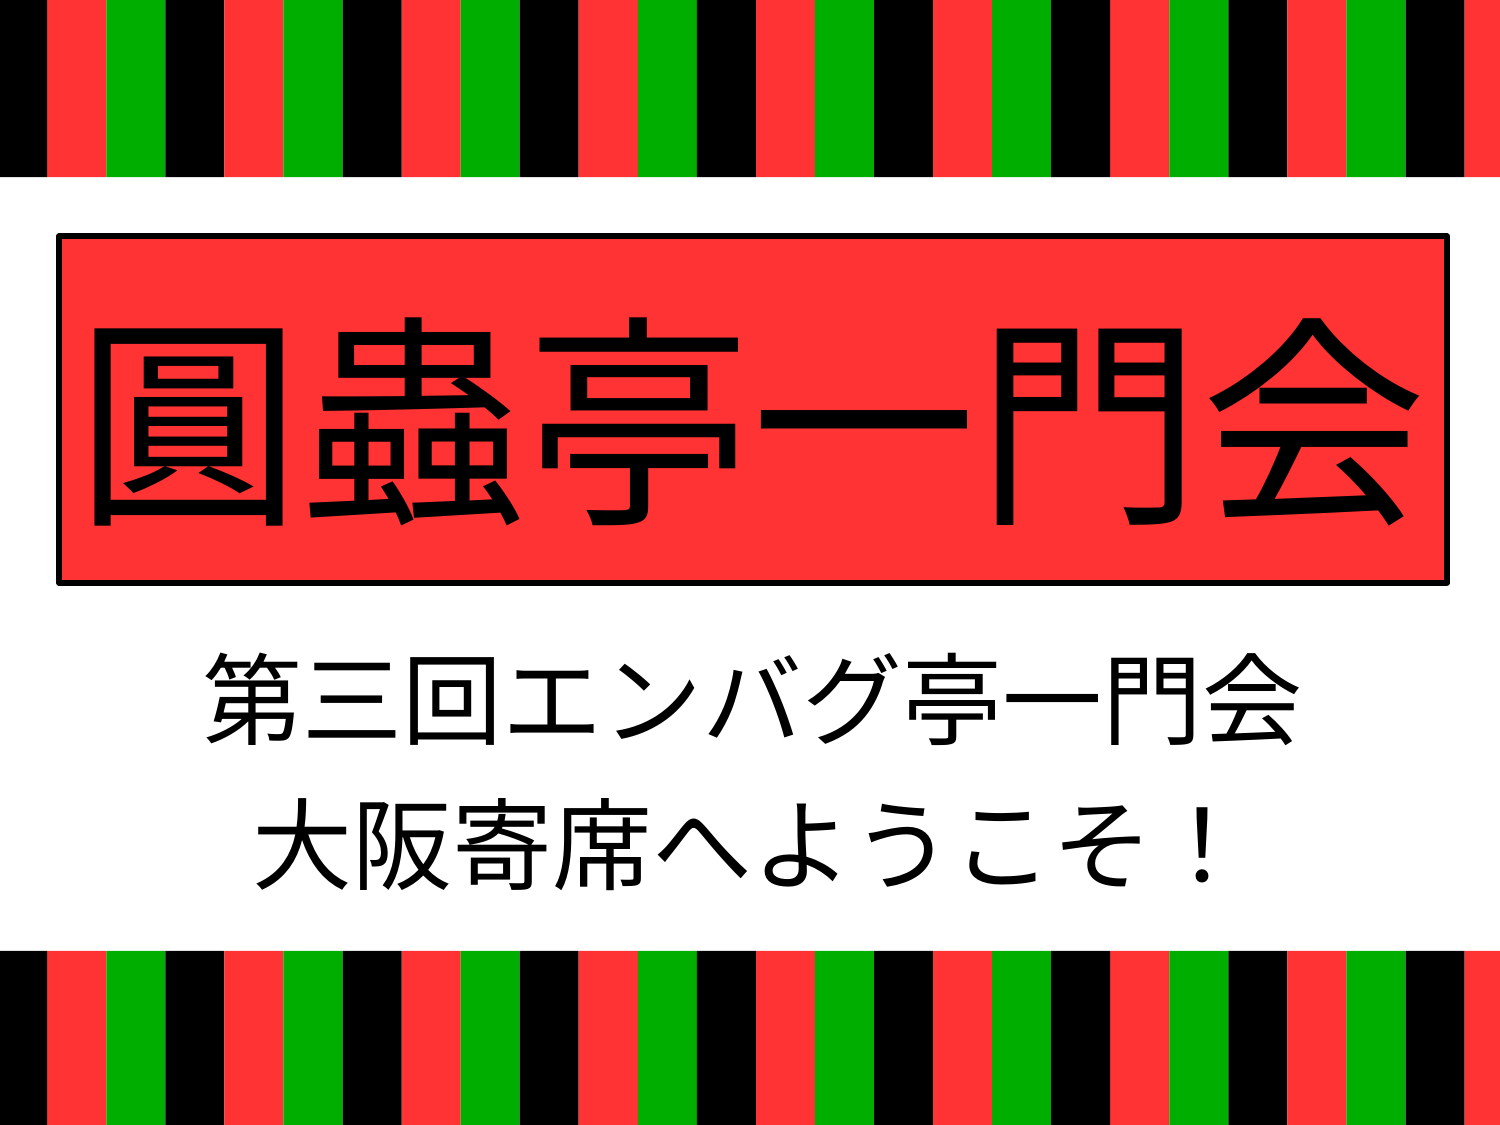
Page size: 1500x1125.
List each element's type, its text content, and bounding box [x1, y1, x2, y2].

text_box [0, 950, 1500, 1125]
text_box 第三回エンバグ亭一門会 大阪寄席へようこそ！ [59, 614, 1447, 829]
text_box 圓蟲亭一門会 [59, 236, 1447, 482]
text_box [0, 0, 1500, 178]
